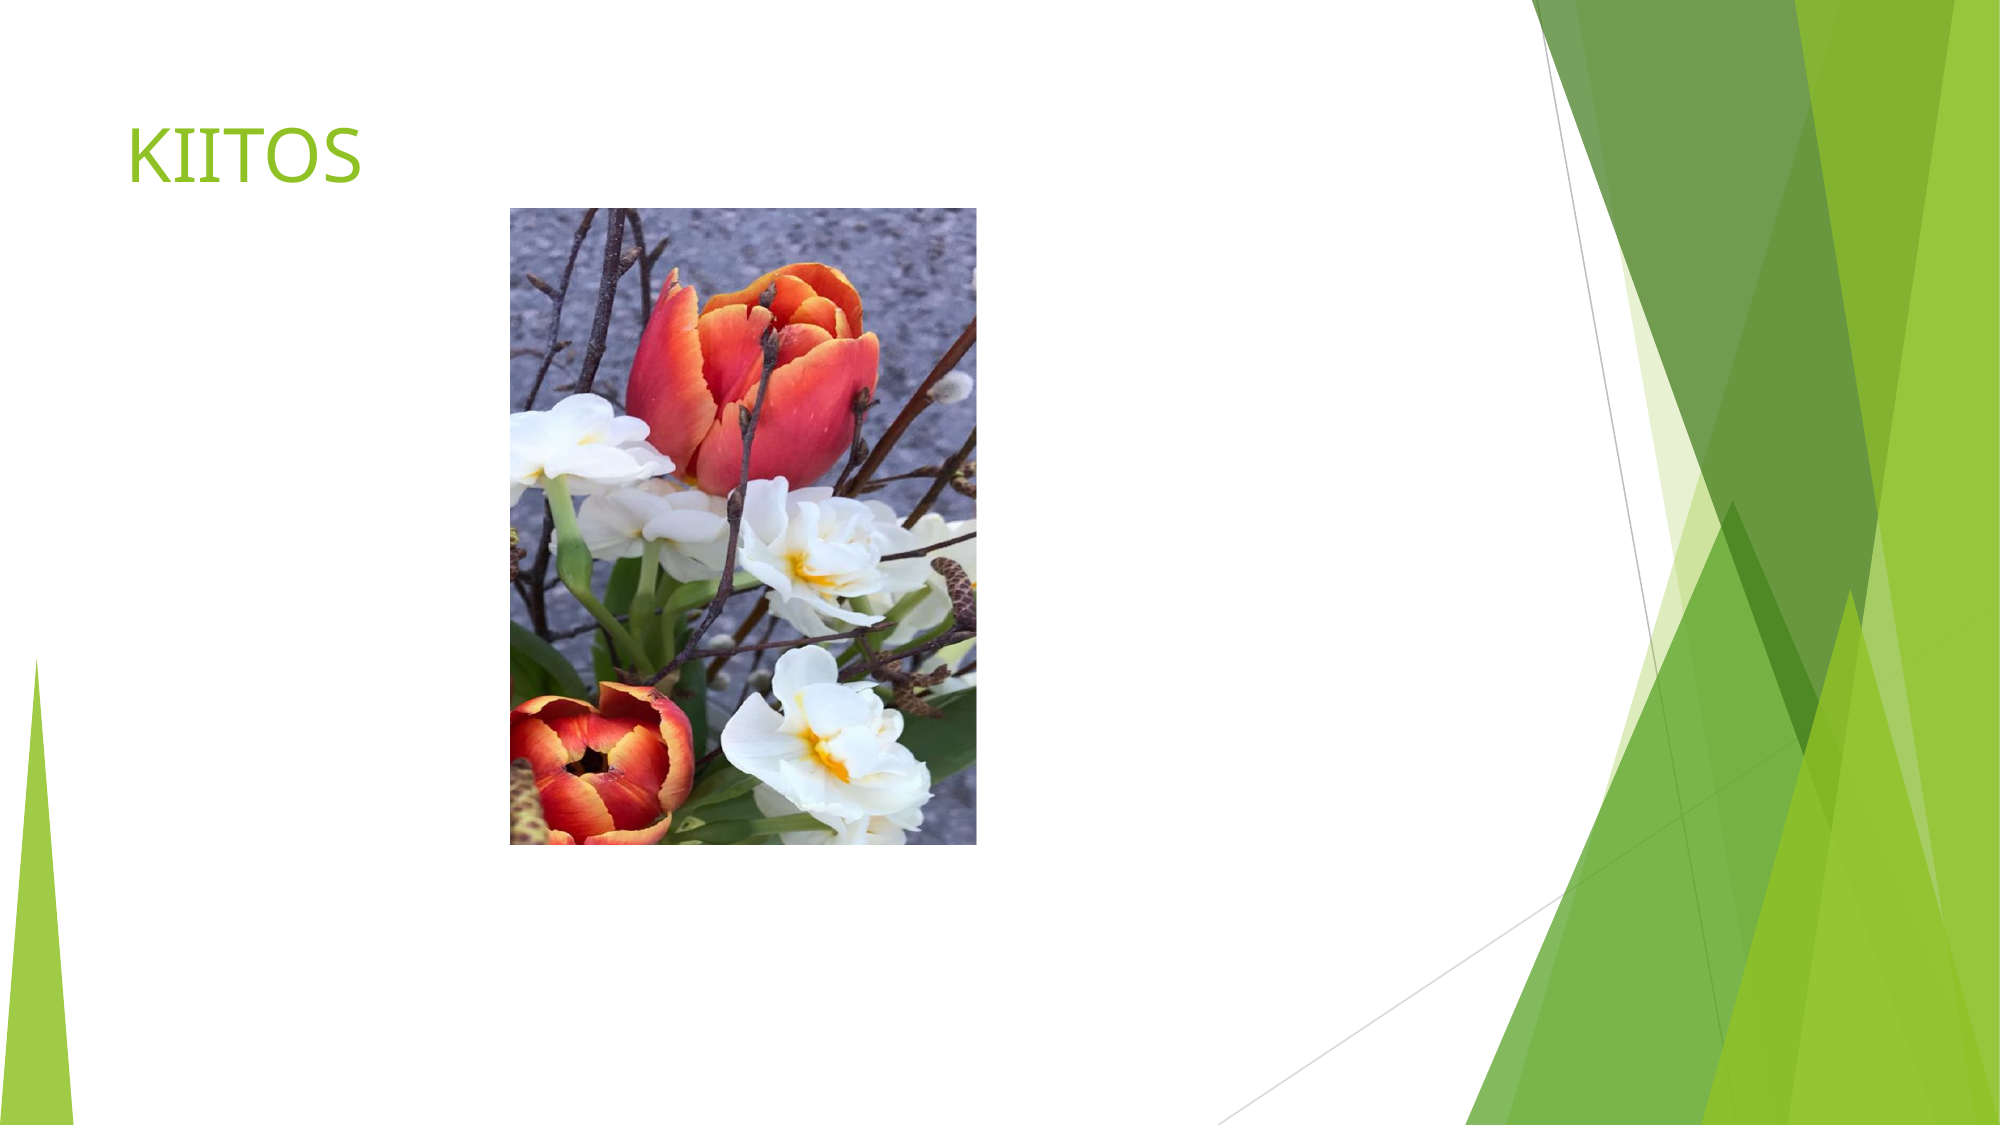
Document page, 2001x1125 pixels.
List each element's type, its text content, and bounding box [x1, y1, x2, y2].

picture [510, 208, 977, 846]
title KIITOS [111, 99, 1522, 317]
